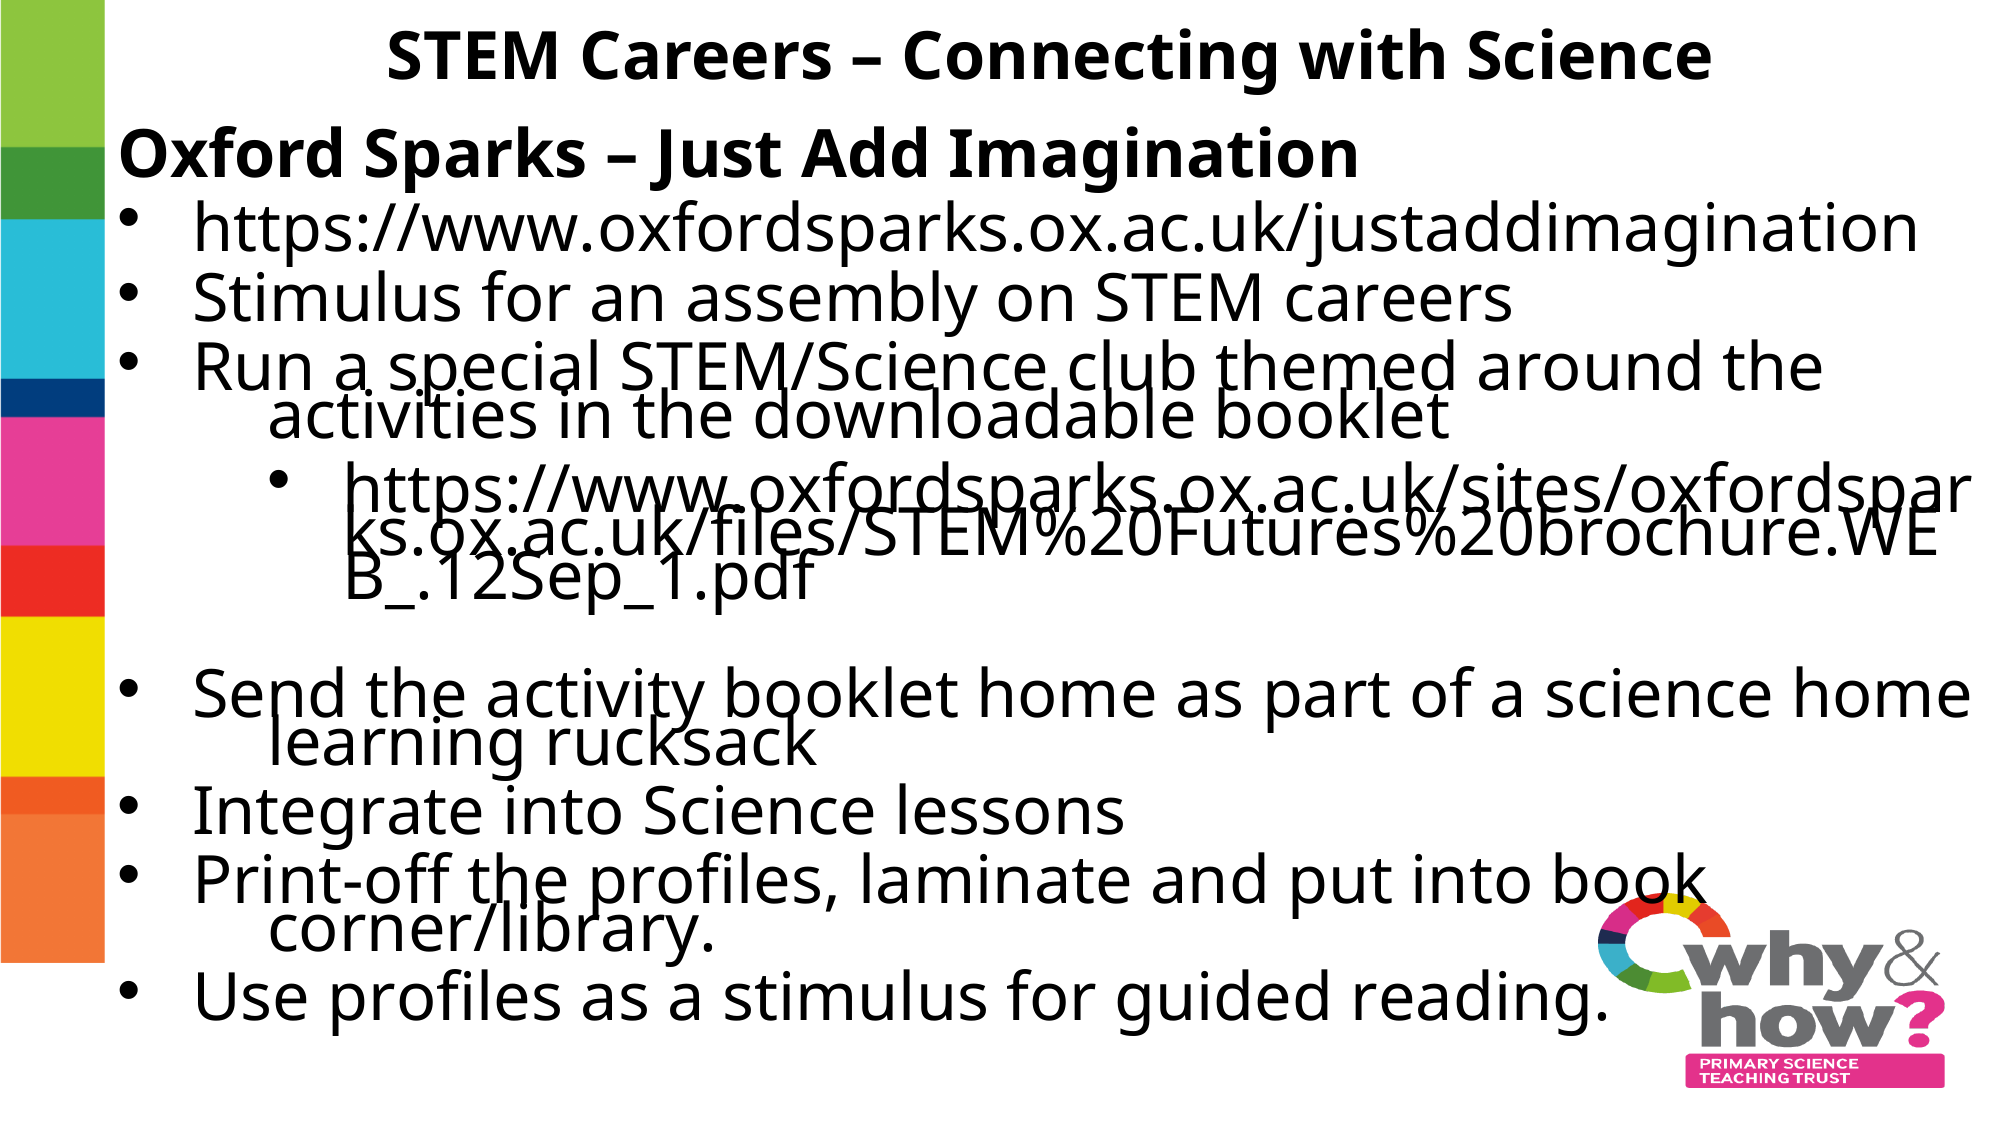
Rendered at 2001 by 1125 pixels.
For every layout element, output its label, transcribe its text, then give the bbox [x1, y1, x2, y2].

text_box STEM Careers – Connecting with Science [102, 14, 2000, 131]
text_box Oxford Sparks – Just Add Imagination https://www.oxfordsparks.ox.ac.uk/justaddimagination Stimulus for an assembly on STEM careers Run a special STEM/Science club themed around the activities in the downloadable booklet https://www.oxfordsparks.ox.ac.uk/sites/oxfordsparks.ox.ac.uk/files/STEM%20Futures%20brochure.WEB_.12Sep_1.pdf Send the activity booklet home as part of a science home learning rucksack Integrate into Science lessons Print-off the profiles, laminate and put into book corner/library. Use profiles as a stimulus for guided reading. [102, 131, 2000, 1011]
